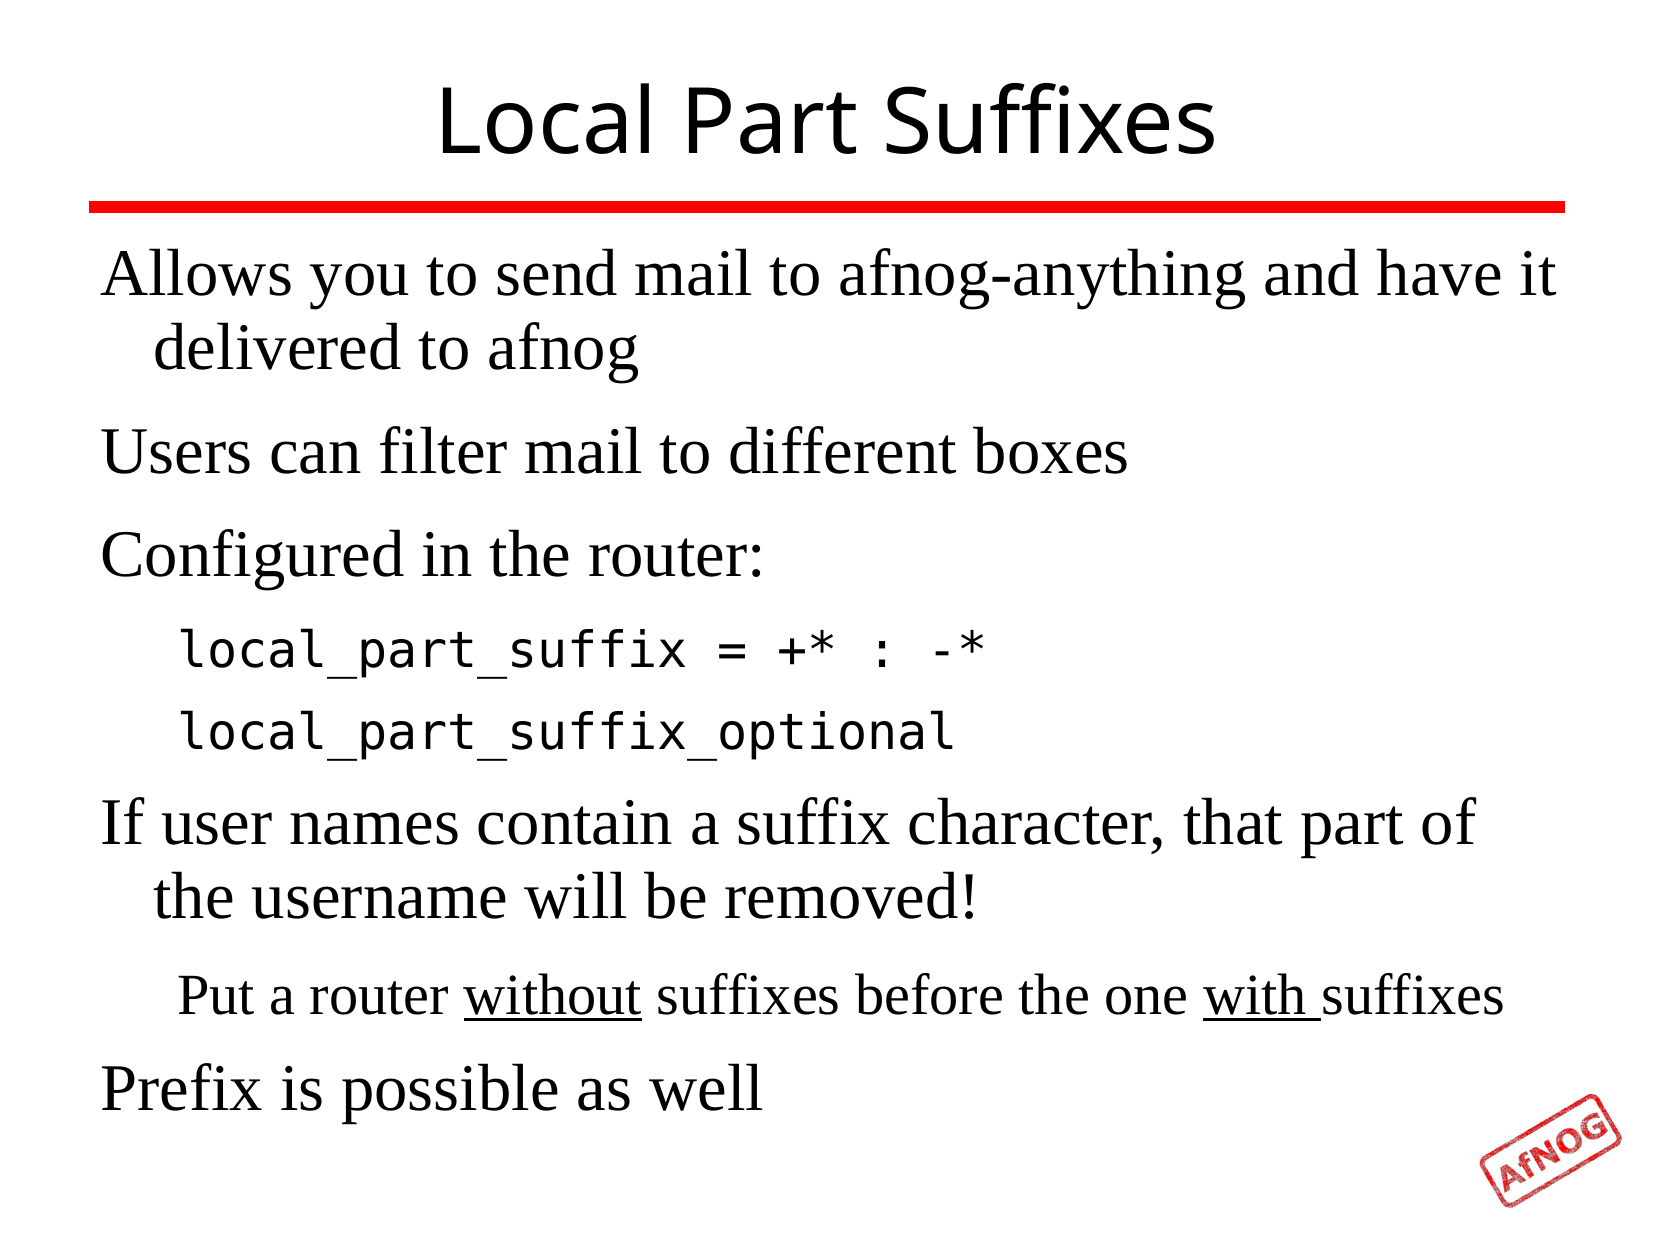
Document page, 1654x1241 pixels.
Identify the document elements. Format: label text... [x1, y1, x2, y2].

picture [1476, 1090, 1625, 1211]
list Allows you to send mail to afnog-anything and have it delivered to afnog Users can filter mail to different boxes Configured in the router: local_part_suffix = +* : -* local_part_suffix_optional If user names contain a suffix character, that part of the username will be removed! Put a router without suffixes before the one with suffixes Prefix is possible as well [82, 236, 1571, 1125]
title Local Part Suffixes [88, 29, 1565, 207]
